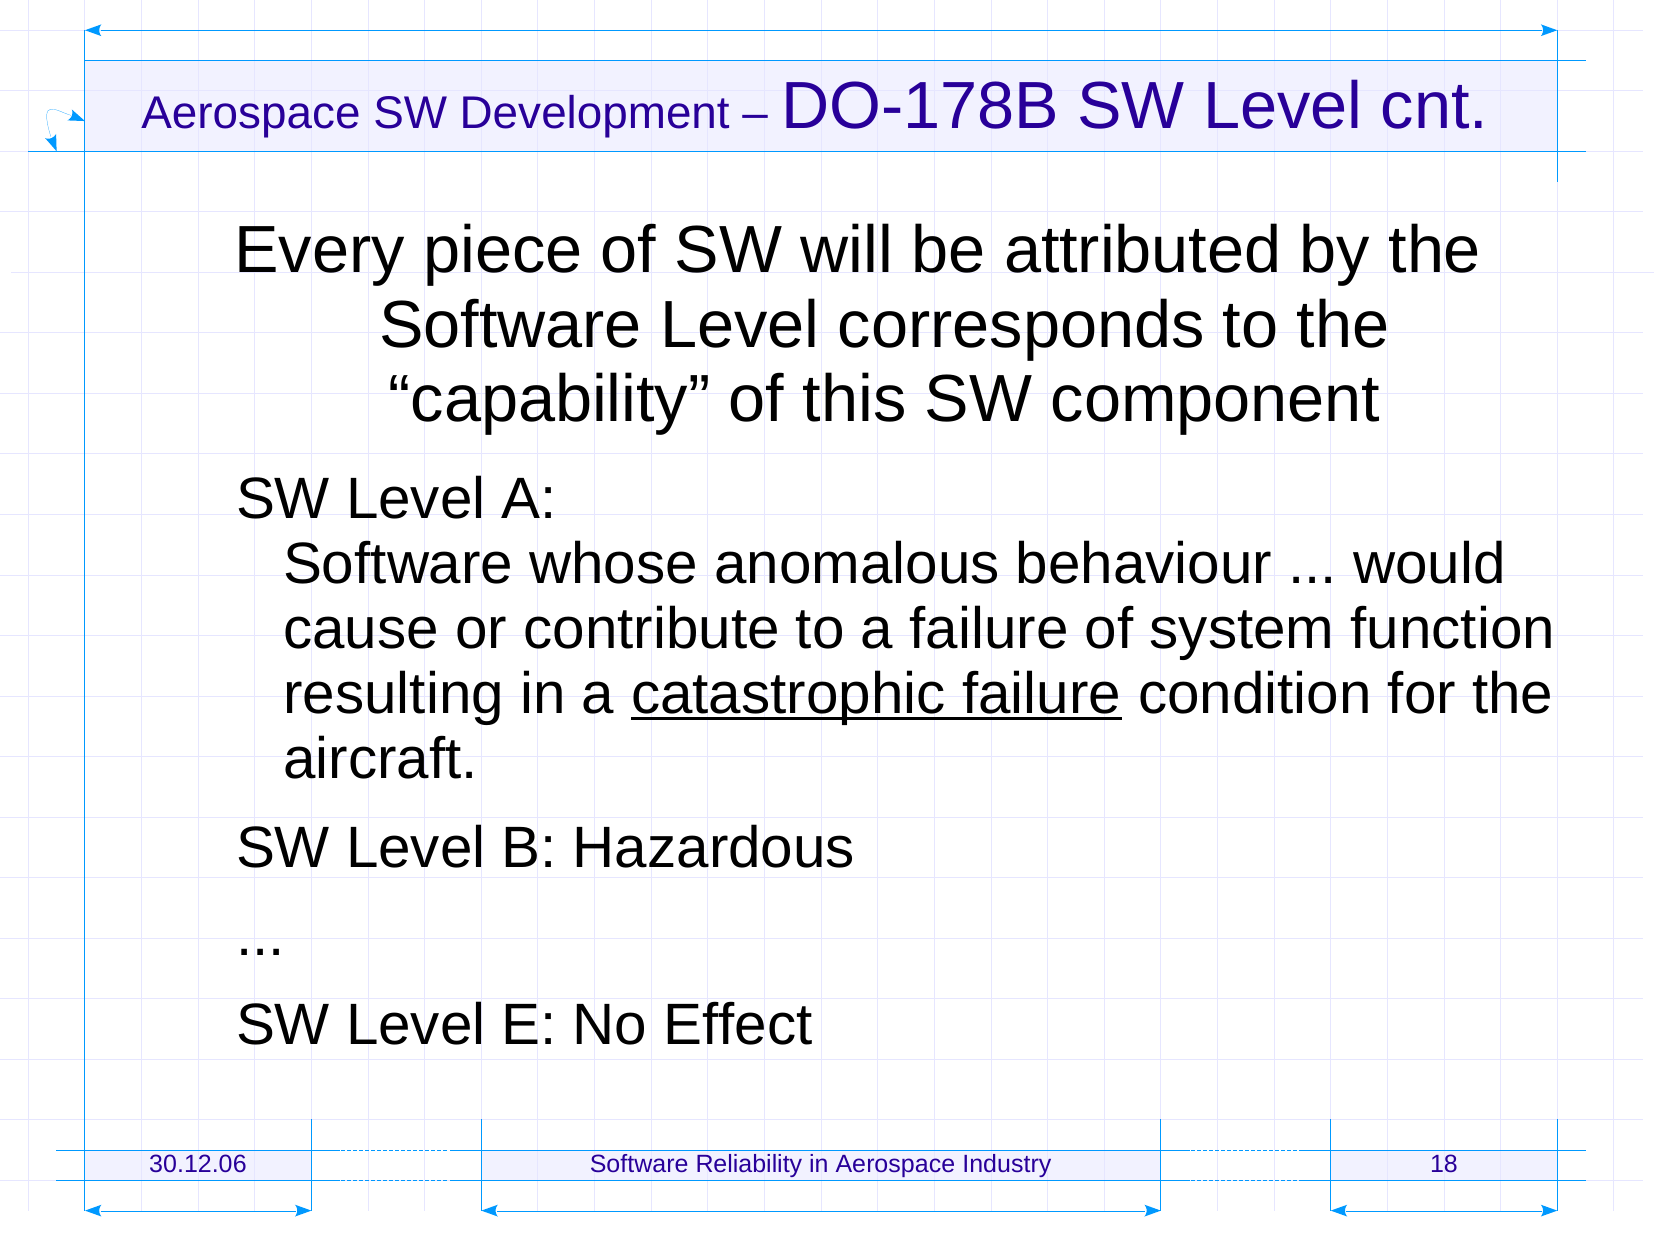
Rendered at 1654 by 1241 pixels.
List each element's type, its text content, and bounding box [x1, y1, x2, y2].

title Aerospace SW Development – DO-178B SW Level cnt. [141, 60, 1558, 152]
list Every piece of SW will be attributed by the Software Level corresponds to the “capability” of this SW component SW Level A: Software whose anomalous behaviour ... would cause or contribute to a failure of system function resulting in a catastrophic failure condition for the aircraft. SW Level B: Hazardous ... SW Level E: No Effect [141, 211, 1558, 1106]
